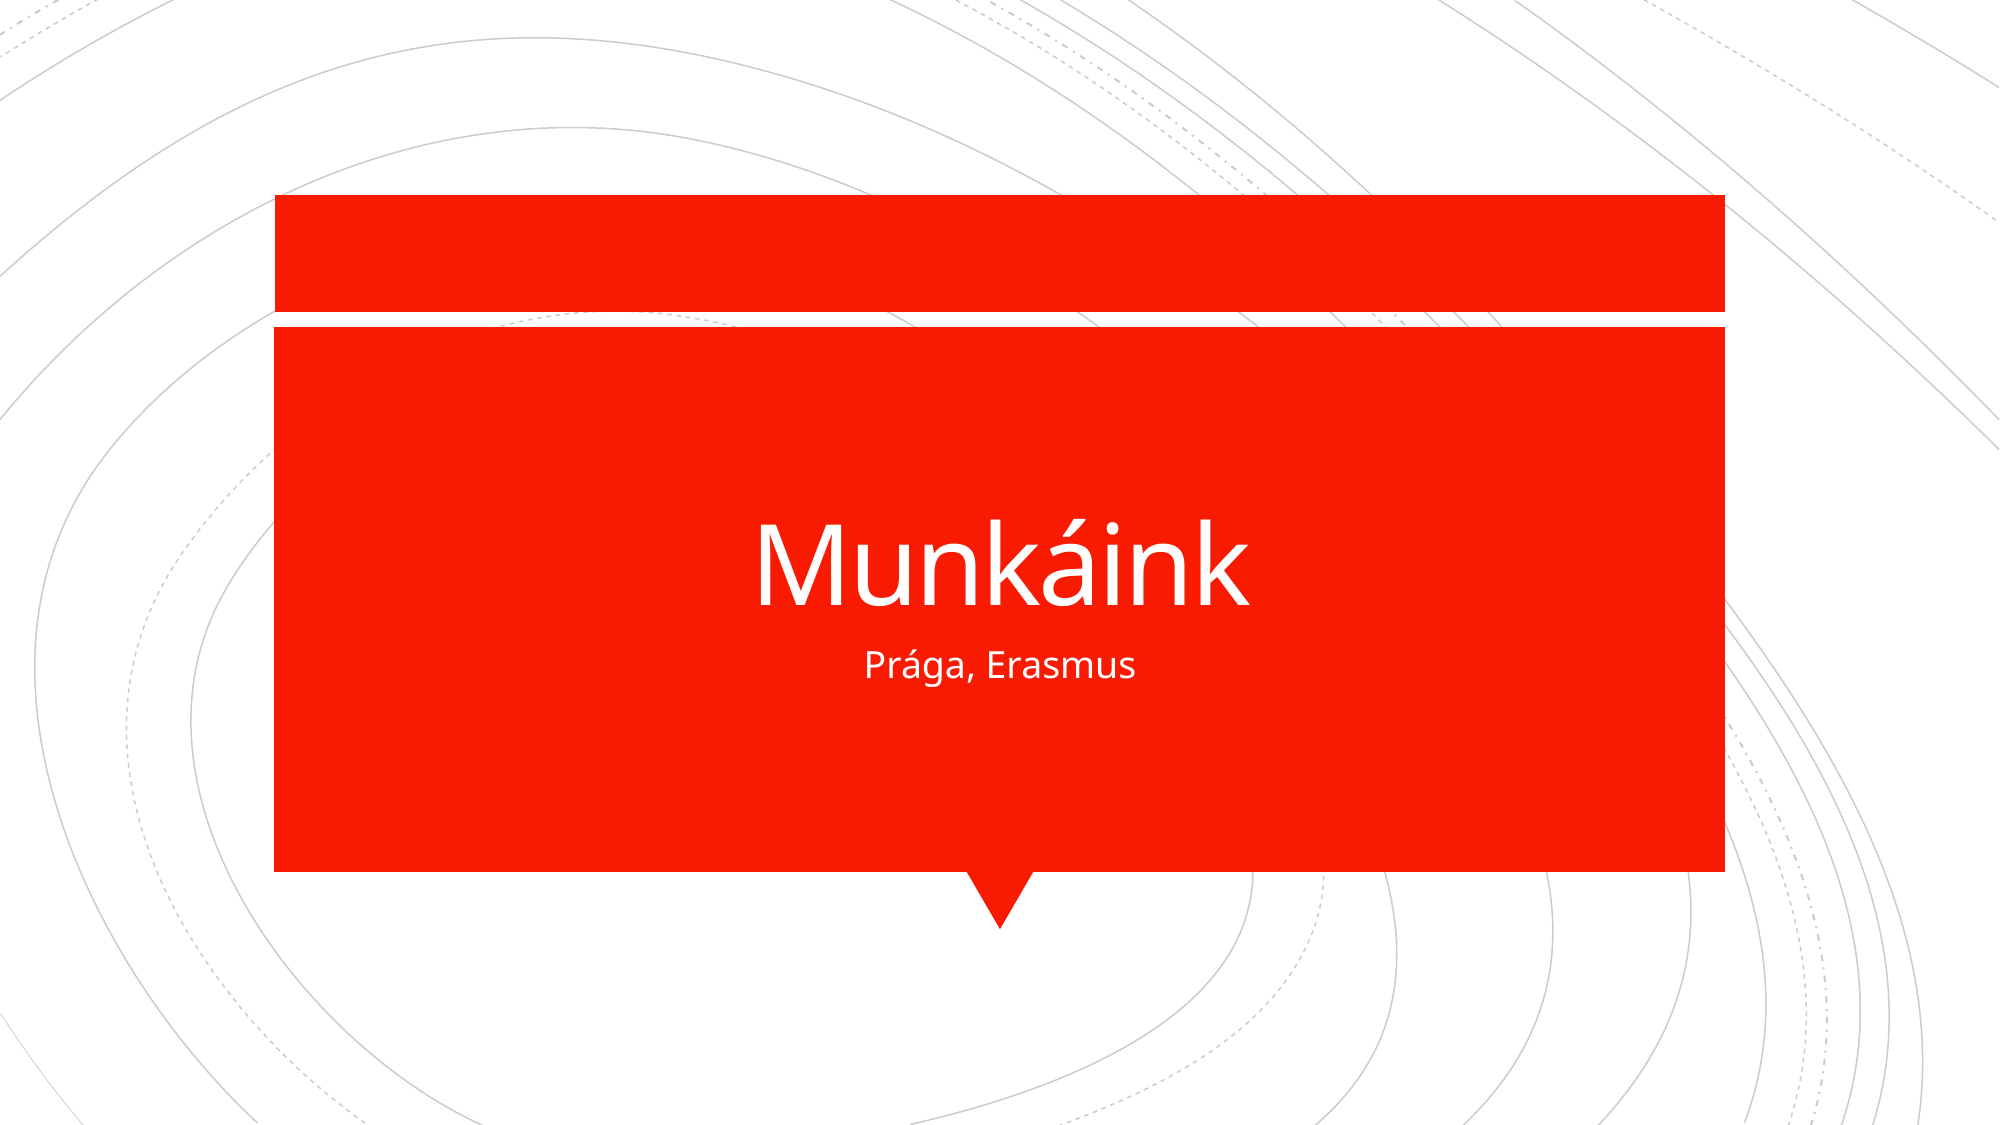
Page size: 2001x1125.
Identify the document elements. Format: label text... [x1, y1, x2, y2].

subtitle Prága, Erasmus [288, 640, 1712, 858]
title Munkáink [288, 340, 1713, 628]
